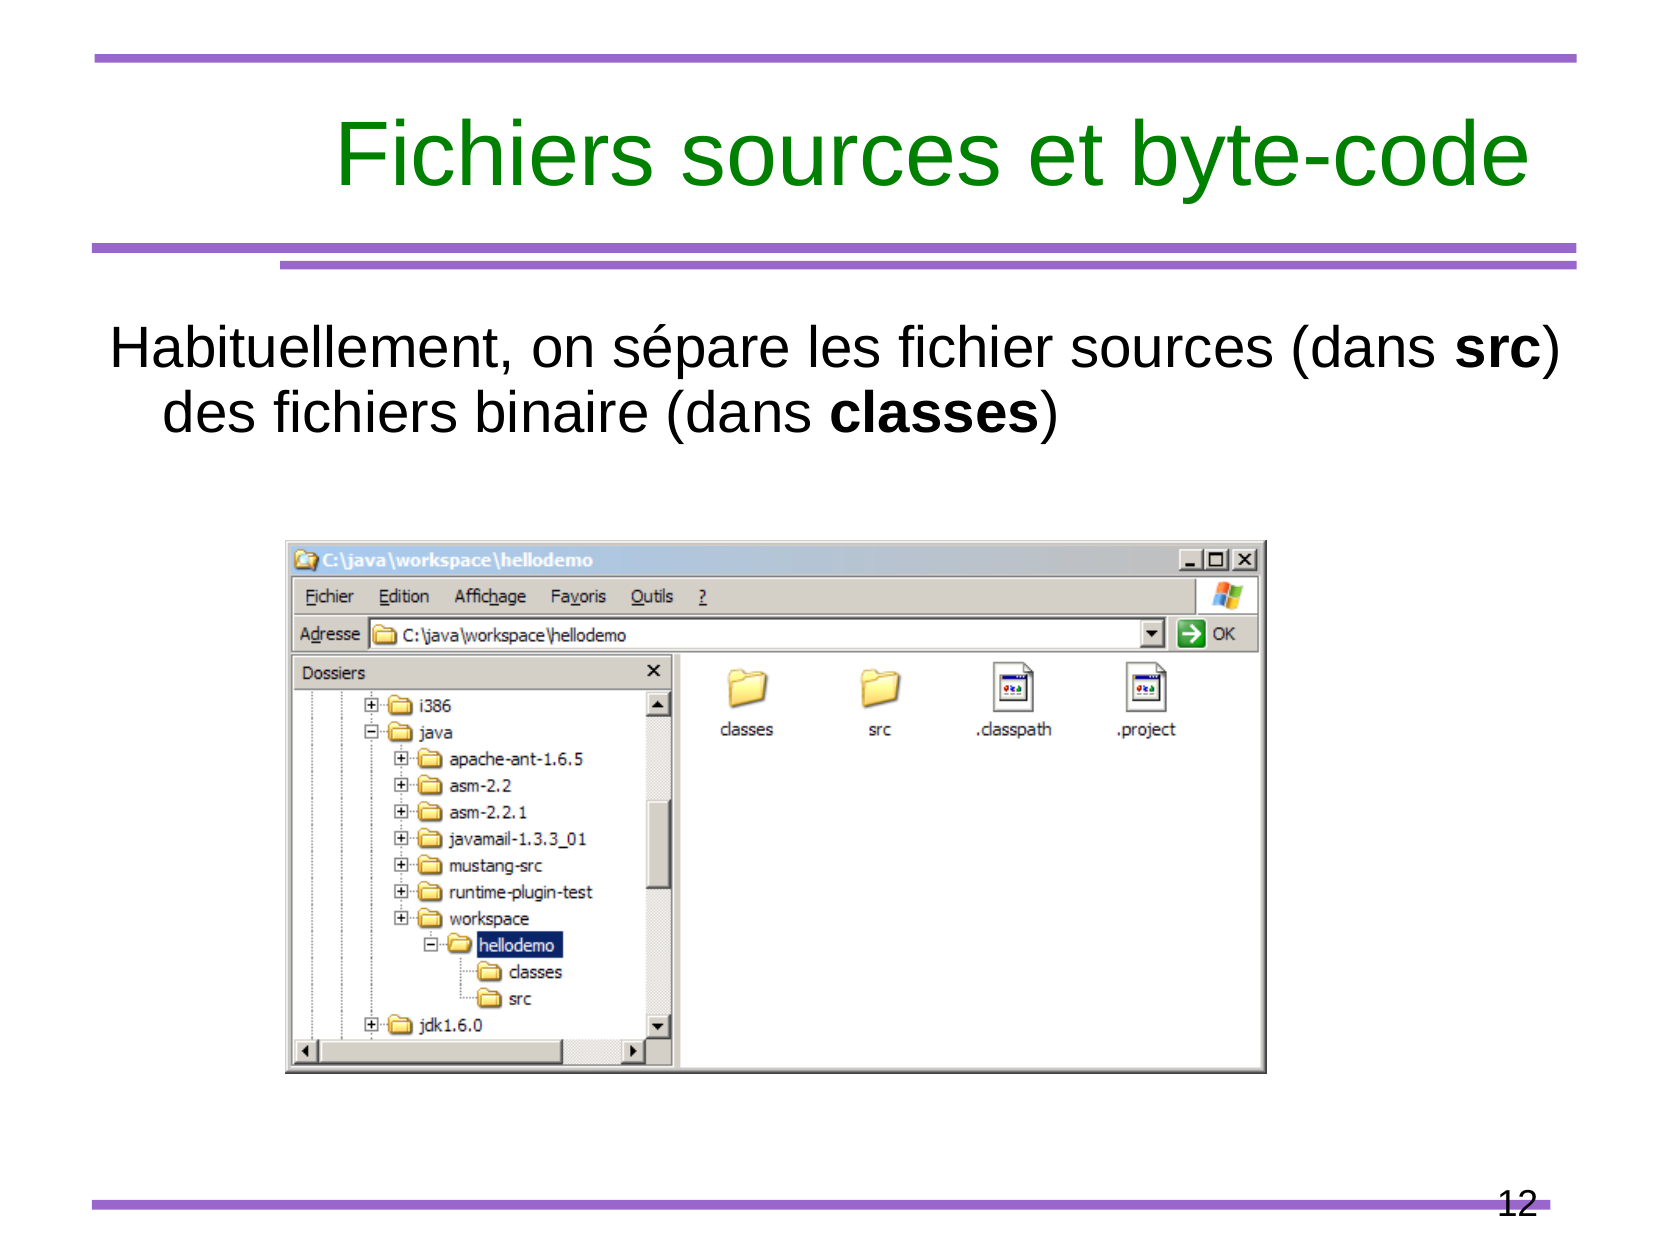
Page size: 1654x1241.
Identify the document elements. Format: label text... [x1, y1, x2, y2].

title Fichiers sources et byte-code [121, 49, 1534, 257]
list Habituellement, on sépare les fichier sources (dans src) des fichiers binaire (dans classes) [92, 315, 1563, 496]
picture [285, 540, 1267, 1074]
